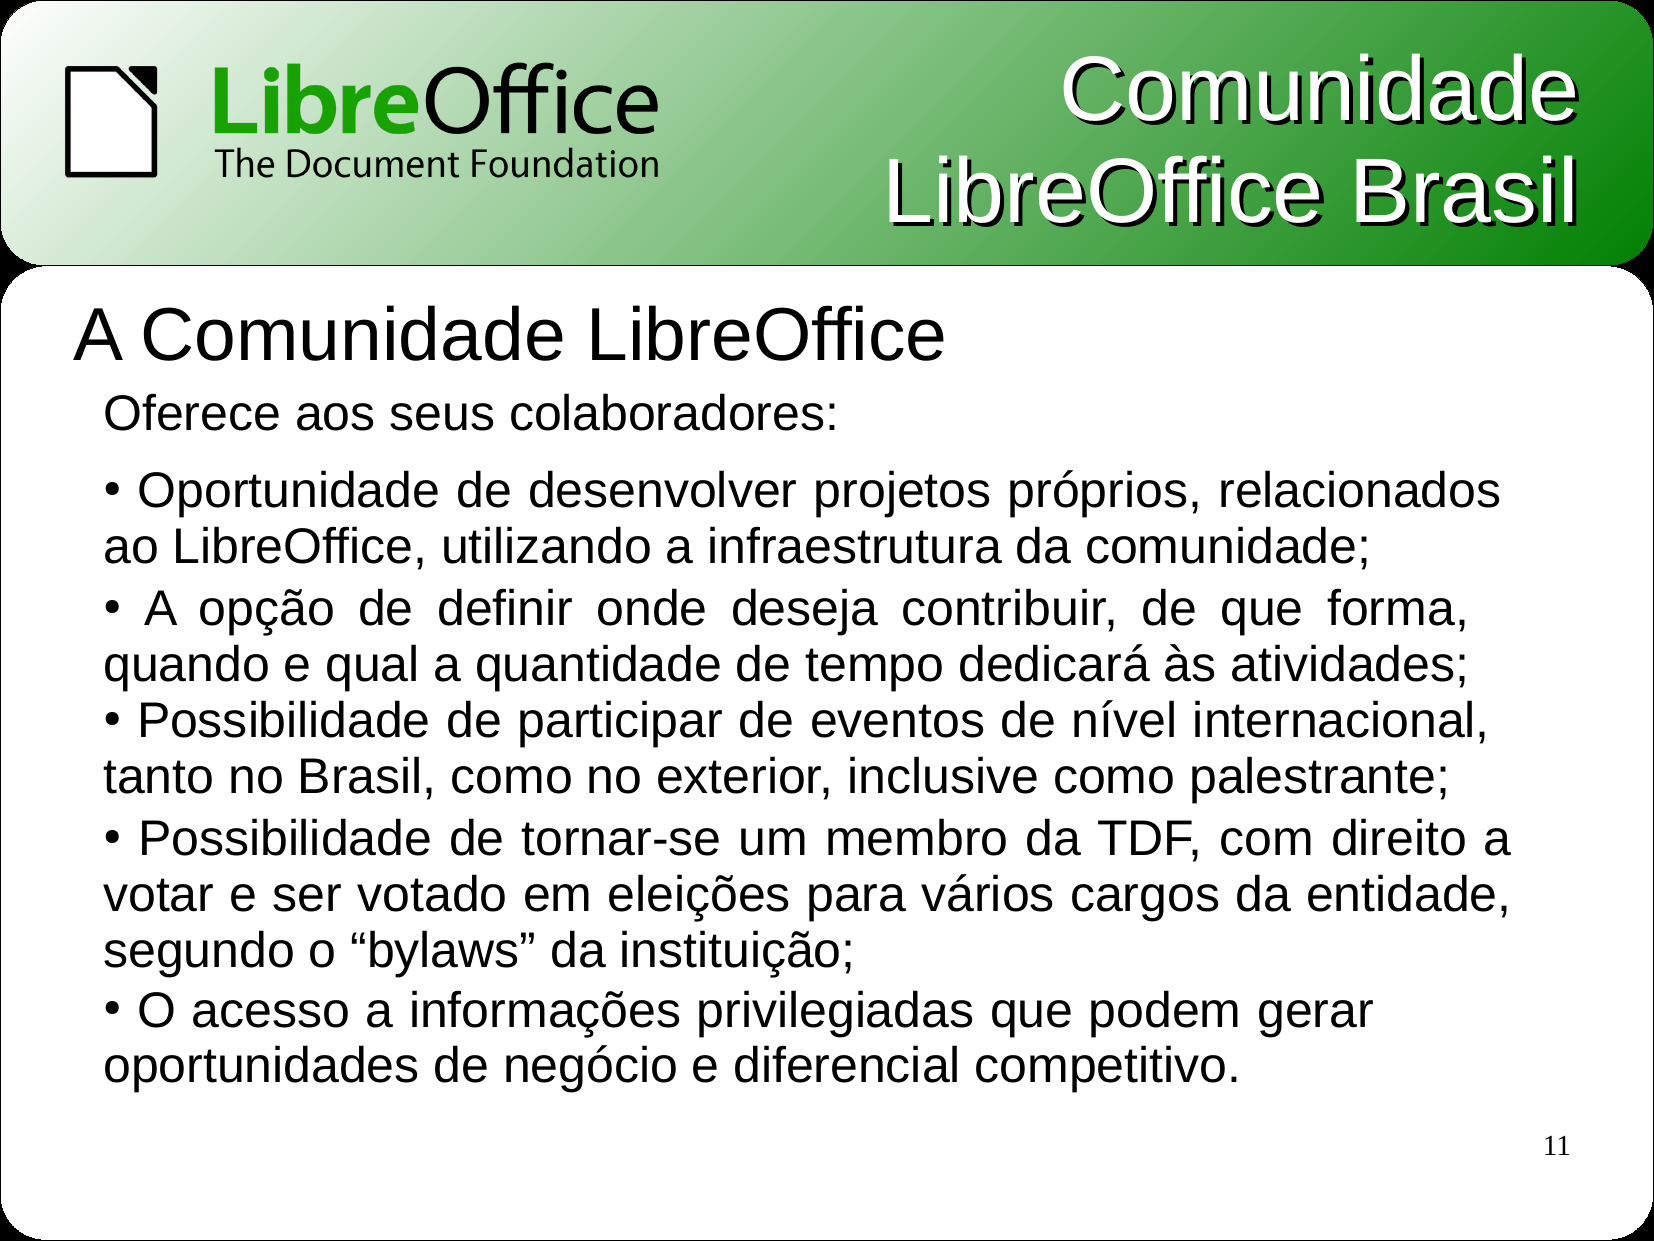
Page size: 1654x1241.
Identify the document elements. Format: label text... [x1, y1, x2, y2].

text_box Oferece aos seus colaboradores: [88, 385, 1595, 449]
picture [29, 36, 702, 207]
text_box Oportunidade de desenvolver projetos próprios, relacionados ao LibreOffice, utilizando a infraestrutura da comunidade; [88, 454, 1536, 603]
text_box Possibilidade de tornar-se um membro da TDF, com direito a votar e ser votado em eleições para vários cargos da entidade, segundo o “bylaws” da instituição; [88, 803, 1565, 974]
text_box O acesso a informações privilegiadas que podem gerar oportunidades de negócio e diferencial competitivo. [88, 974, 1565, 1101]
text_box A Comunidade LibreOffice [59, 285, 1625, 385]
text_box Comunidade LibreOffice Brasil [856, 29, 1595, 250]
text_box Possibilidade de participar de eventos de nível internacional, tanto no Brasil, como no exterior, inclusive como palestrante; [88, 700, 1565, 803]
text_box A opção de definir onde deseja contribuir, de que forma, quando e qual a quantidade de tempo dedicará às atividades; [88, 572, 1565, 700]
